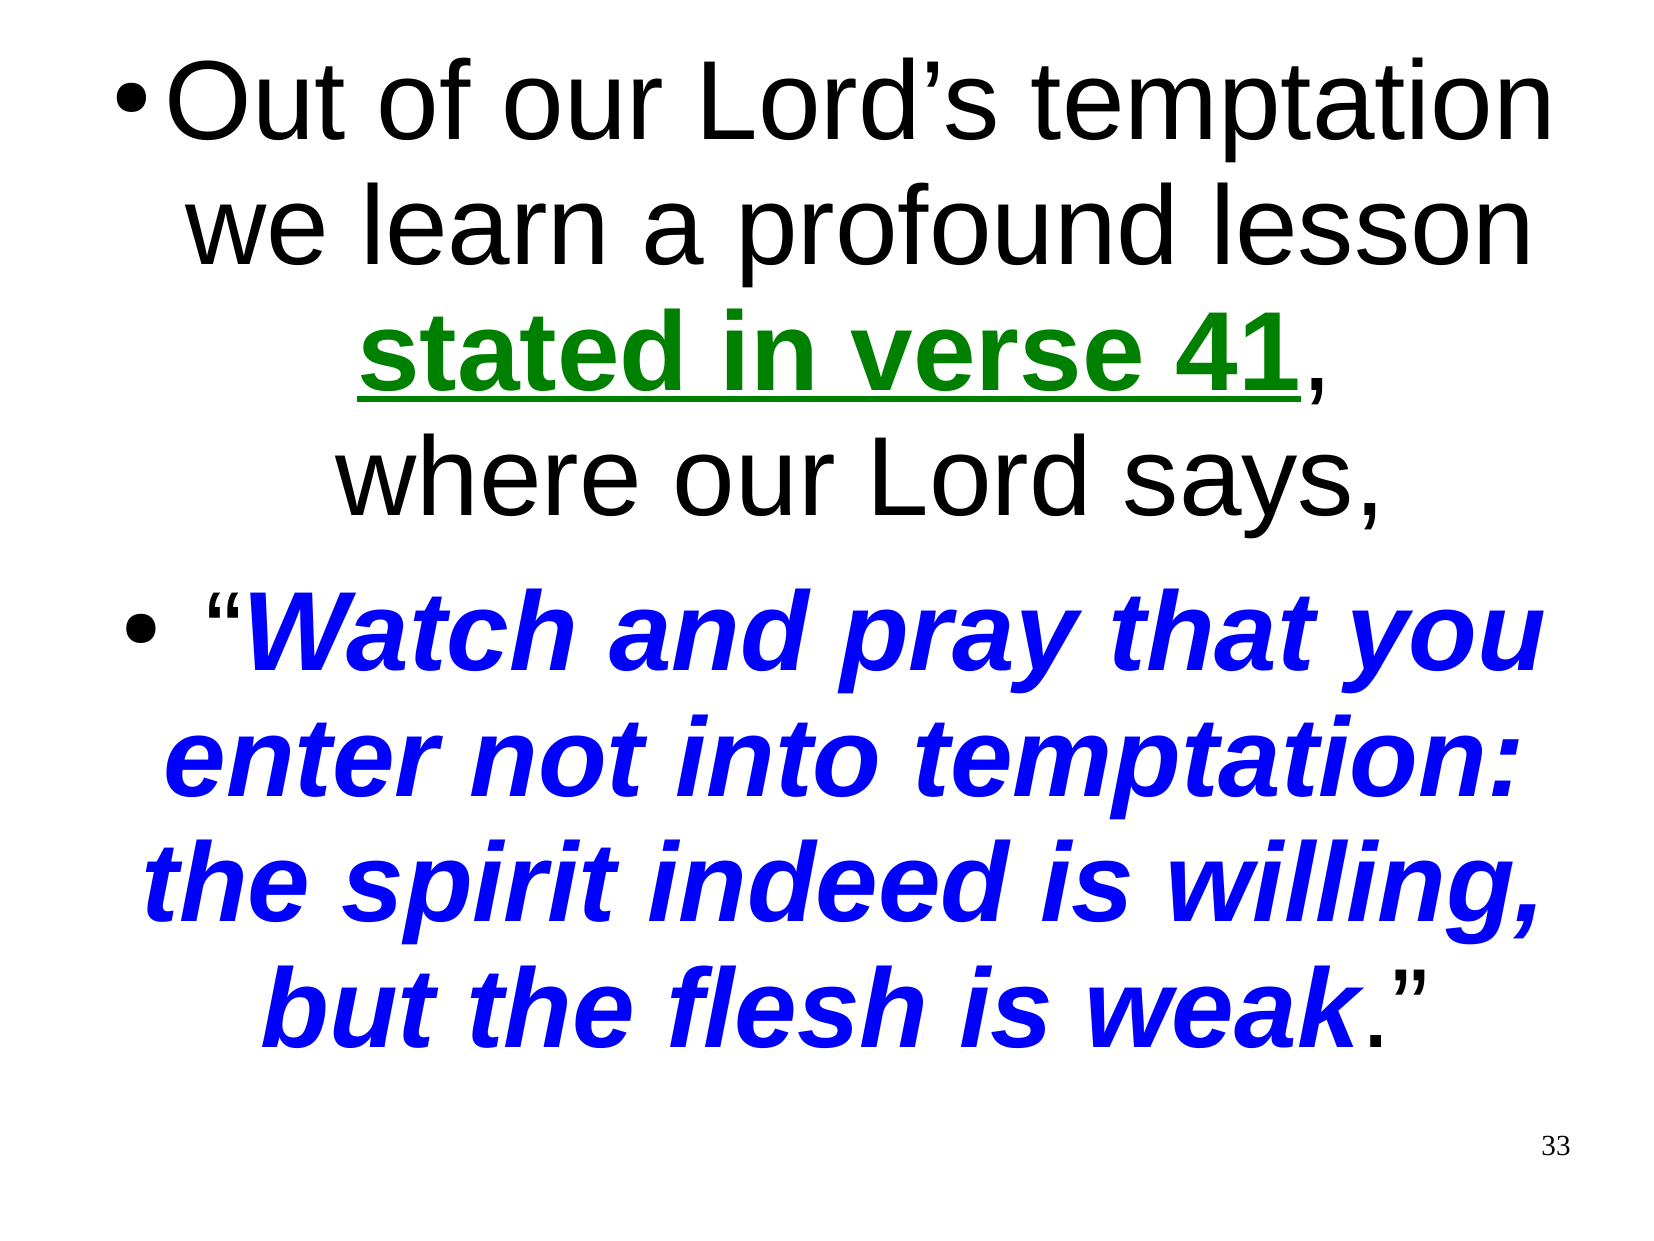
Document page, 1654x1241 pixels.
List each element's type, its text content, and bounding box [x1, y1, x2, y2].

list Out of our Lord’s temptation we learn a profound lesson stated in verse 41, where our Lord says, “Watch and pray that you enter not into temptation: the spirit indeed is willing, but the flesh is weak.” [37, 37, 1613, 1238]
